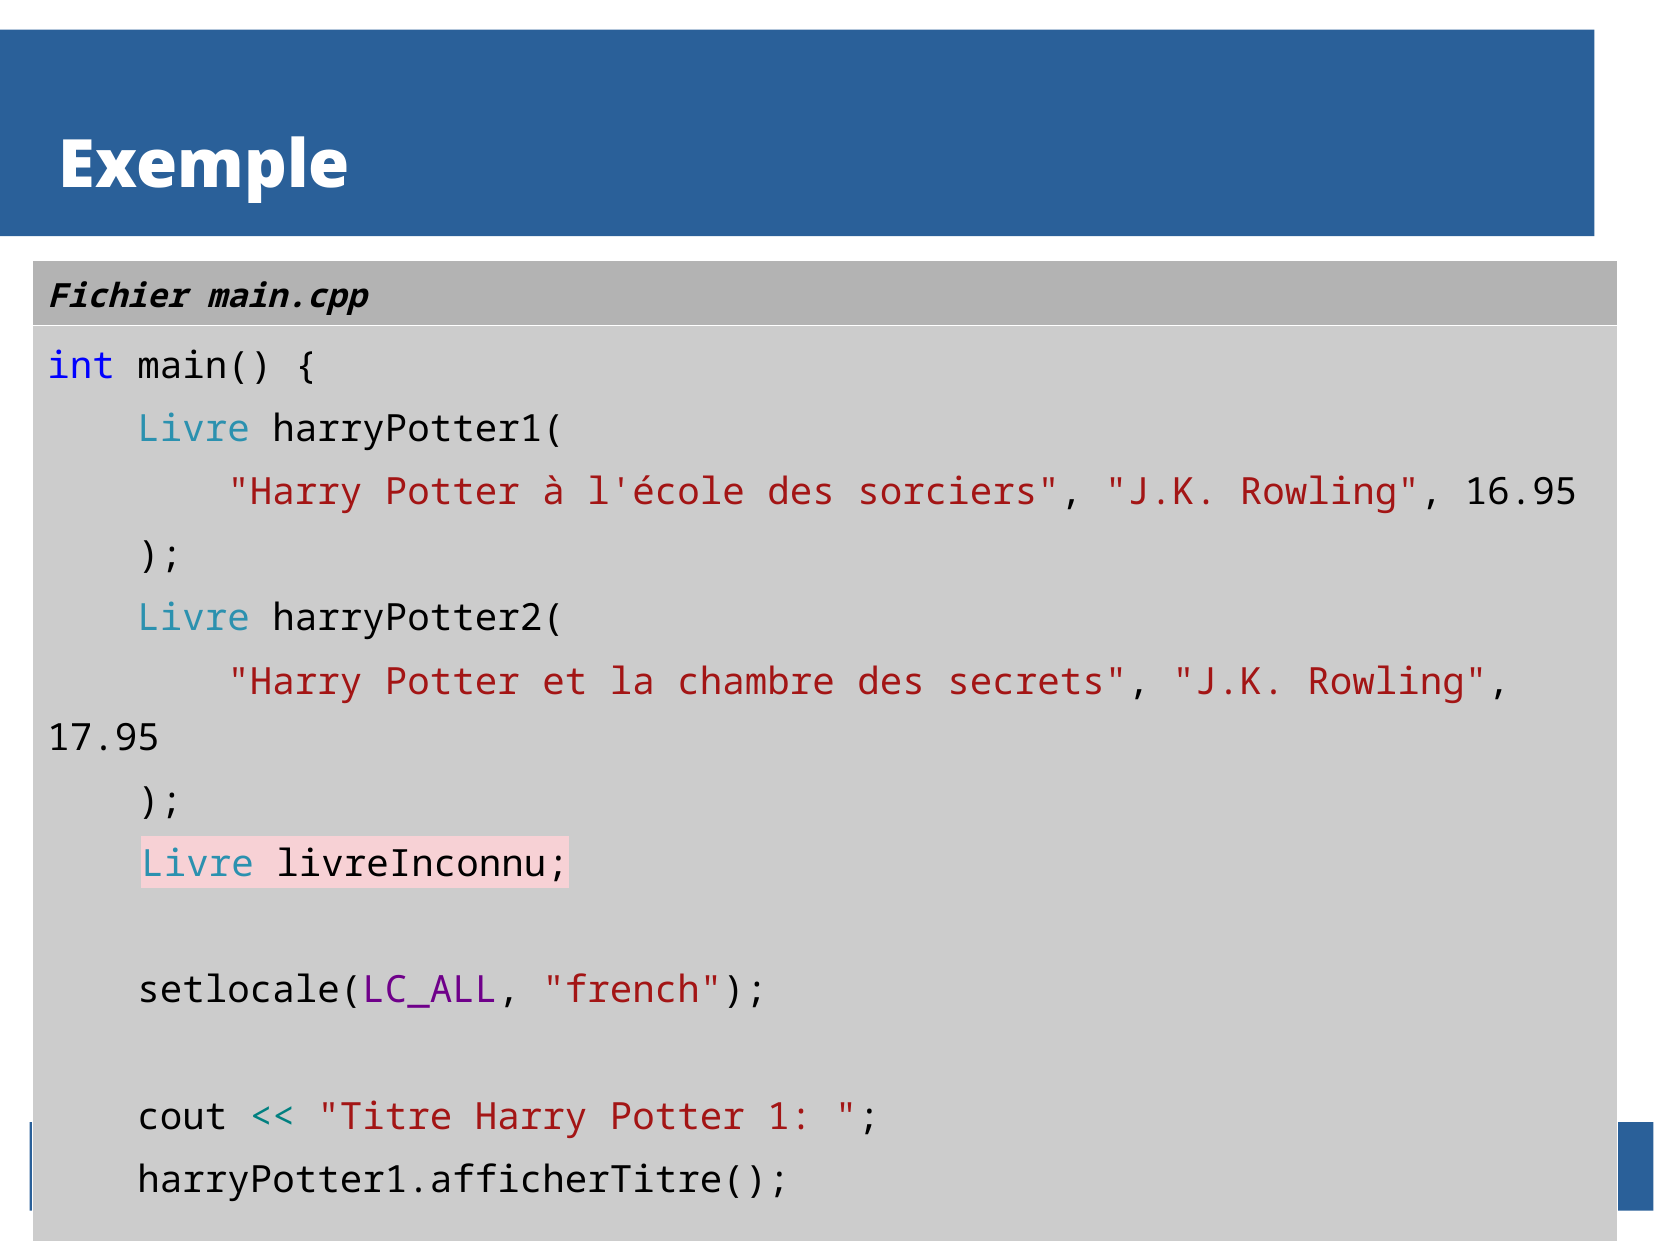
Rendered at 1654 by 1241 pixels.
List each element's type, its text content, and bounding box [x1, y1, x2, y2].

table_header Fichier main.cpp [33, 261, 1617, 325]
title Exemple [59, 59, 1595, 207]
table_cell int main() { Livre harryPotter1( "Harry Potter à l'école des sorciers", "J.K. Rowling", 16.95 ); Livre harryPotter2( "Harry Potter et la chambre des secrets", "J.K. Rowling", 17.95 ); Livre livreInconnu; setlocale(LC_ALL, "french"); cout << "Titre Harry Potter 1: "; harryPotter1.afficherTitre(); cout << endl << "Titre Harry Potter 2: "; harryPotter2.afficherTitre(); } [33, 326, 1617, 1241]
